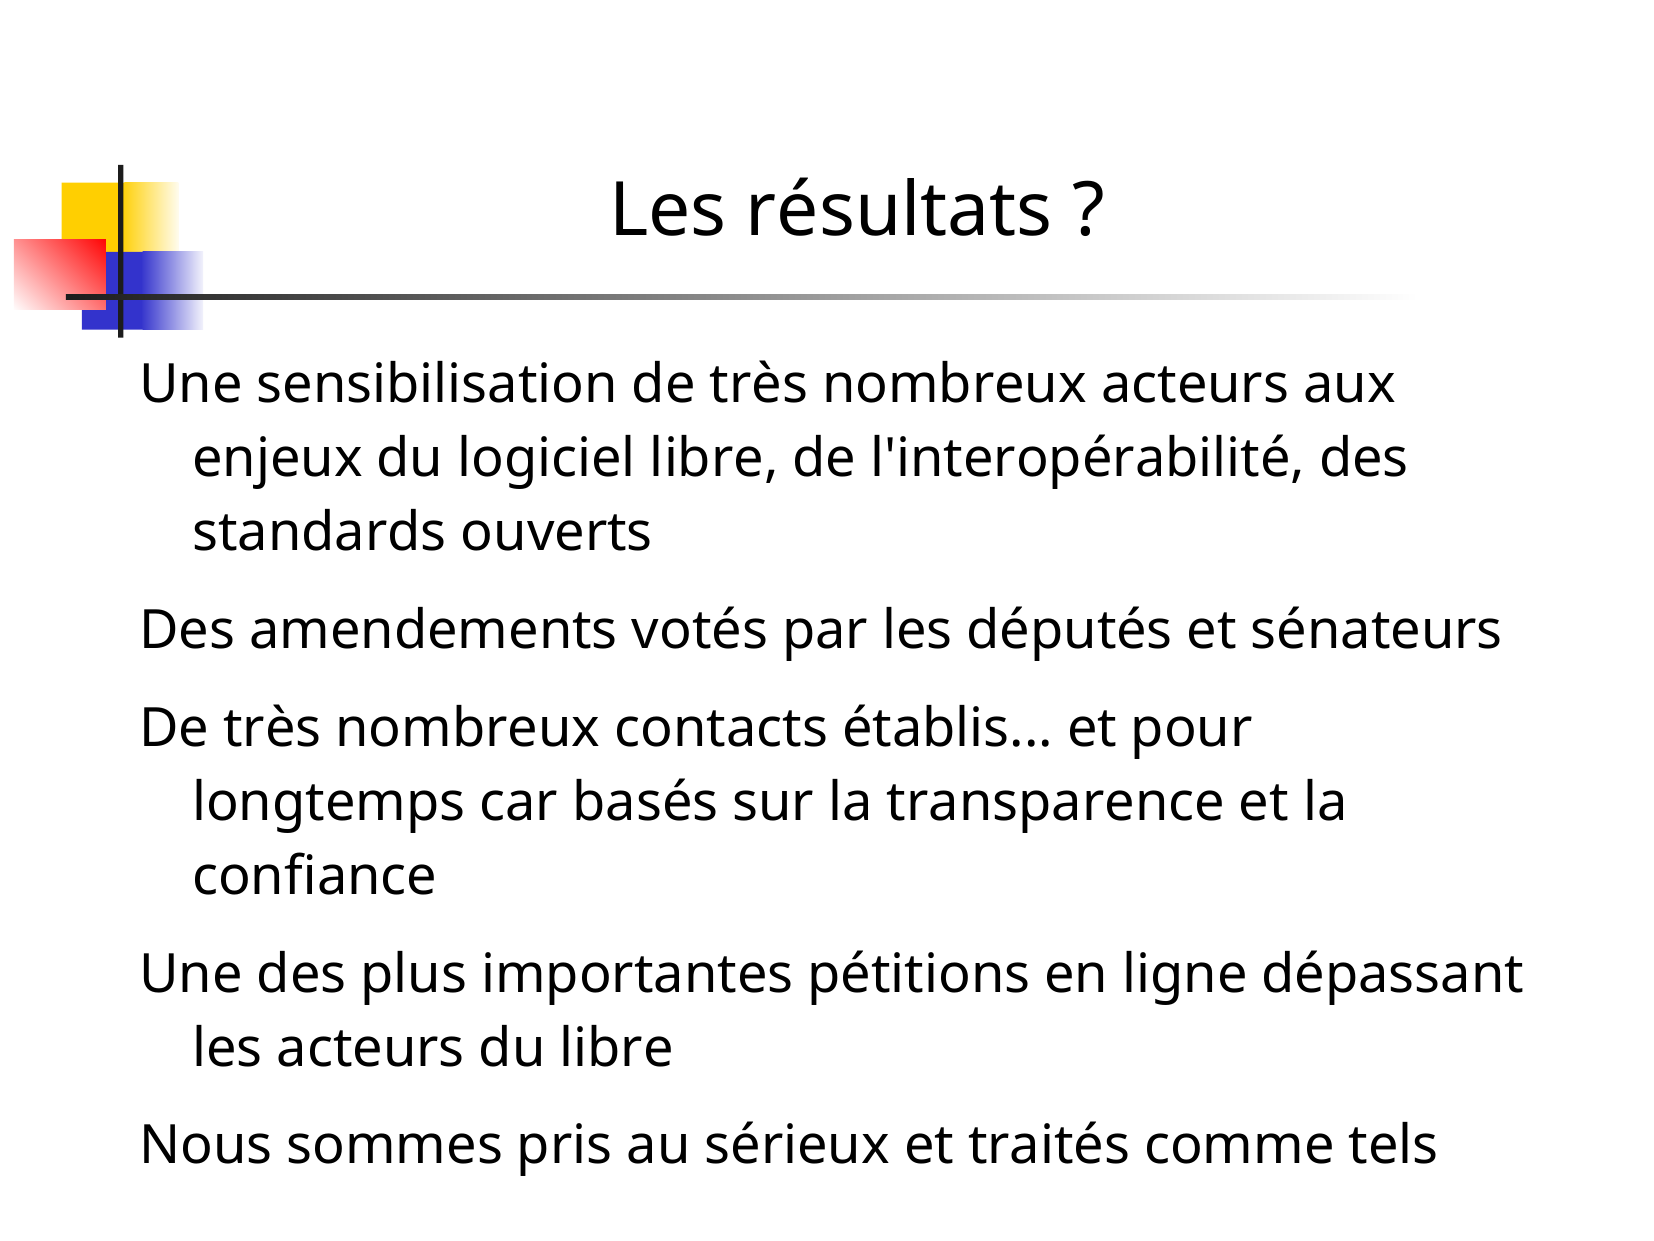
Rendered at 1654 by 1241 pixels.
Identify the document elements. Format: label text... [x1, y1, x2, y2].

title Les résultats ? [121, 110, 1534, 303]
list Une sensibilisation de très nombreux acteurs aux enjeux du logiciel libre, de l'interopérabilité, des standards ouverts Des amendements votés par les députés et sénateurs De très nombreux contacts établis... et pour longtemps car basés sur la transparence et la confiance Une des plus importantes pétitions en ligne dépassant les acteurs du libre Nous sommes pris au sérieux et traités comme tels [121, 344, 1534, 1197]
